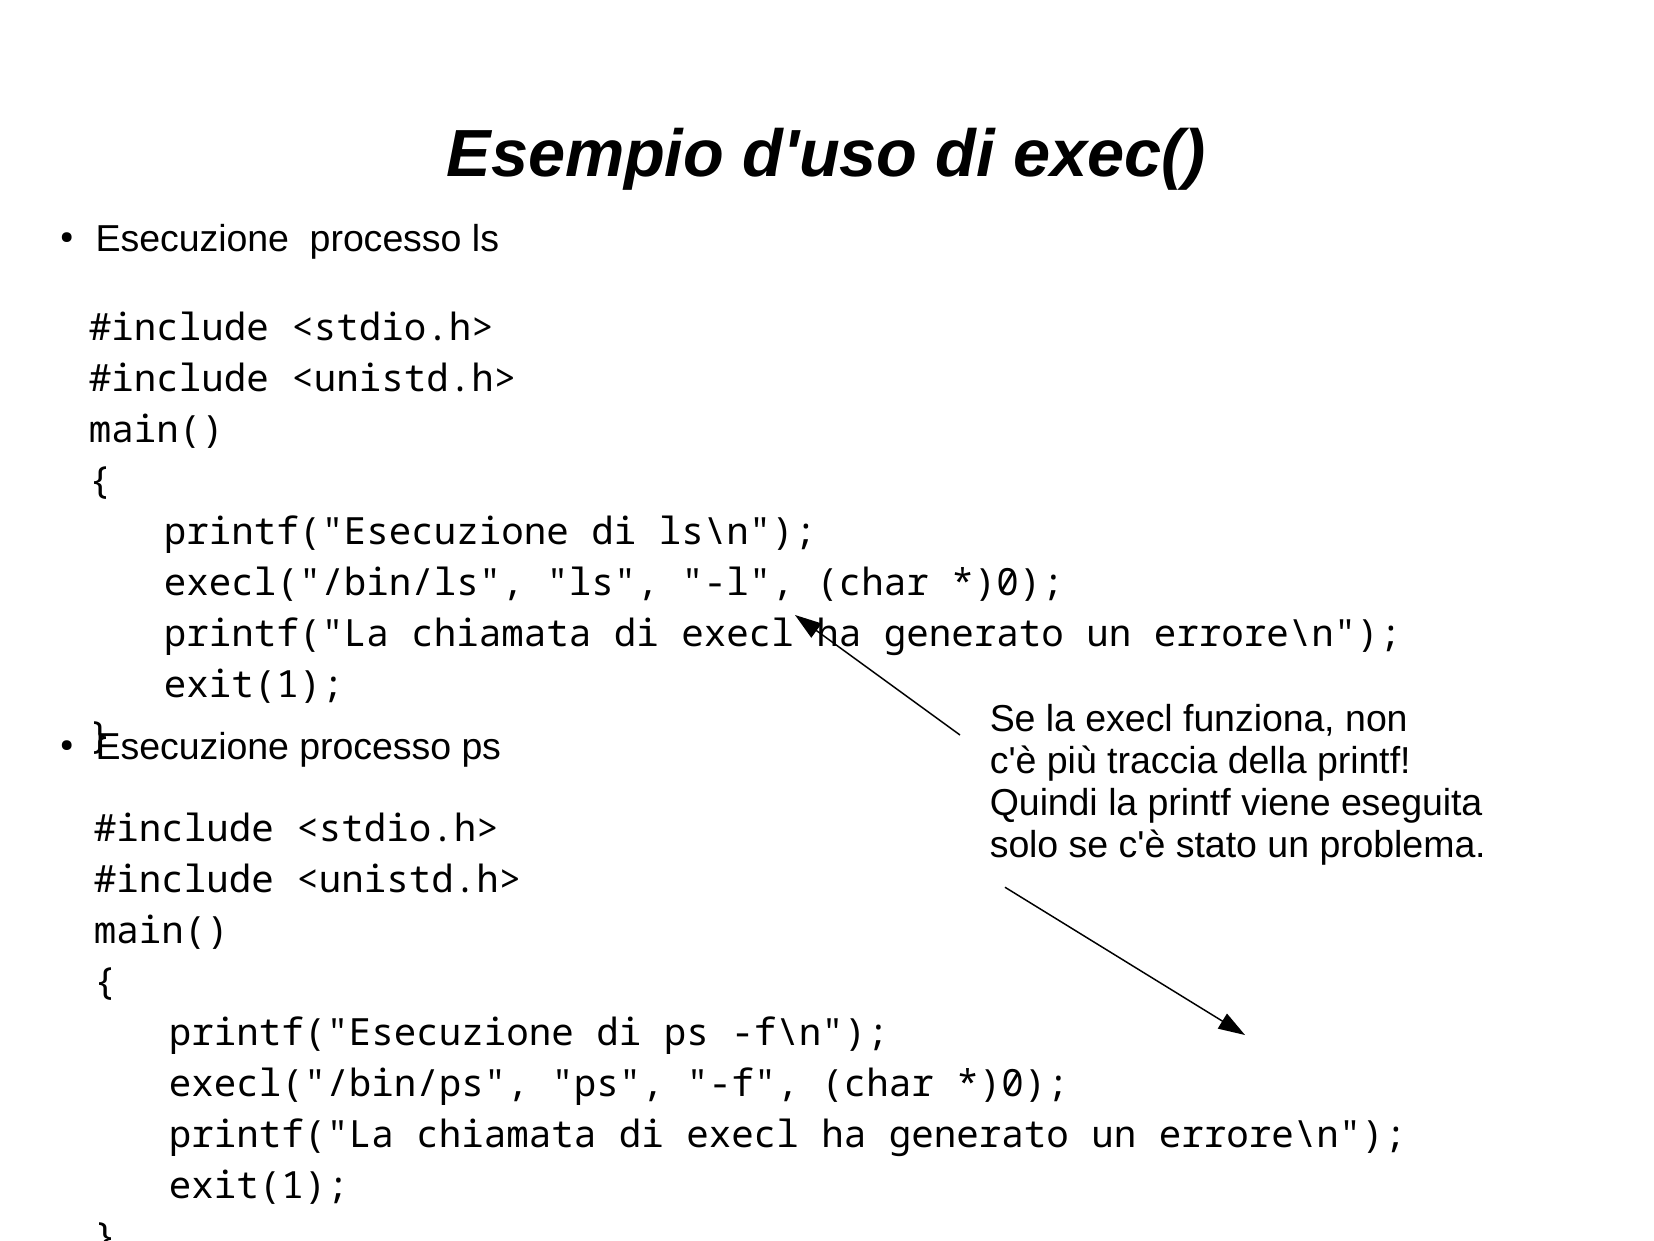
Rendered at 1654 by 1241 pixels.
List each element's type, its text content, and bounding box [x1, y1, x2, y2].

text_box Esecuzione processo ls [45, 210, 751, 267]
text_box Esecuzione processo ps [45, 717, 751, 775]
title Esempio d'uso di exec() [82, 49, 1571, 257]
text_box #include <stdio.h> #include <unistd.h> main() { printf("Esecuzione di ls\n"); execl("/bin/ls", "ls", "-l", (char *)0); printf("La chiamata di execl ha generato un errore\n"); exit(1); } [74, 293, 1654, 888]
text_box Se la execl funziona, non c'è più traccia della printf! Quindi la printf viene eseguita solo se c'è stato un problema. [975, 690, 1516, 873]
text_box #include <stdio.h> #include <unistd.h> main() { printf("Esecuzione di ps -f\n"); execl("/bin/ps", "ps", "-f", (char *)0); printf("La chiamata di execl ha generato un errore\n"); exit(1); } [79, 794, 1422, 1201]
